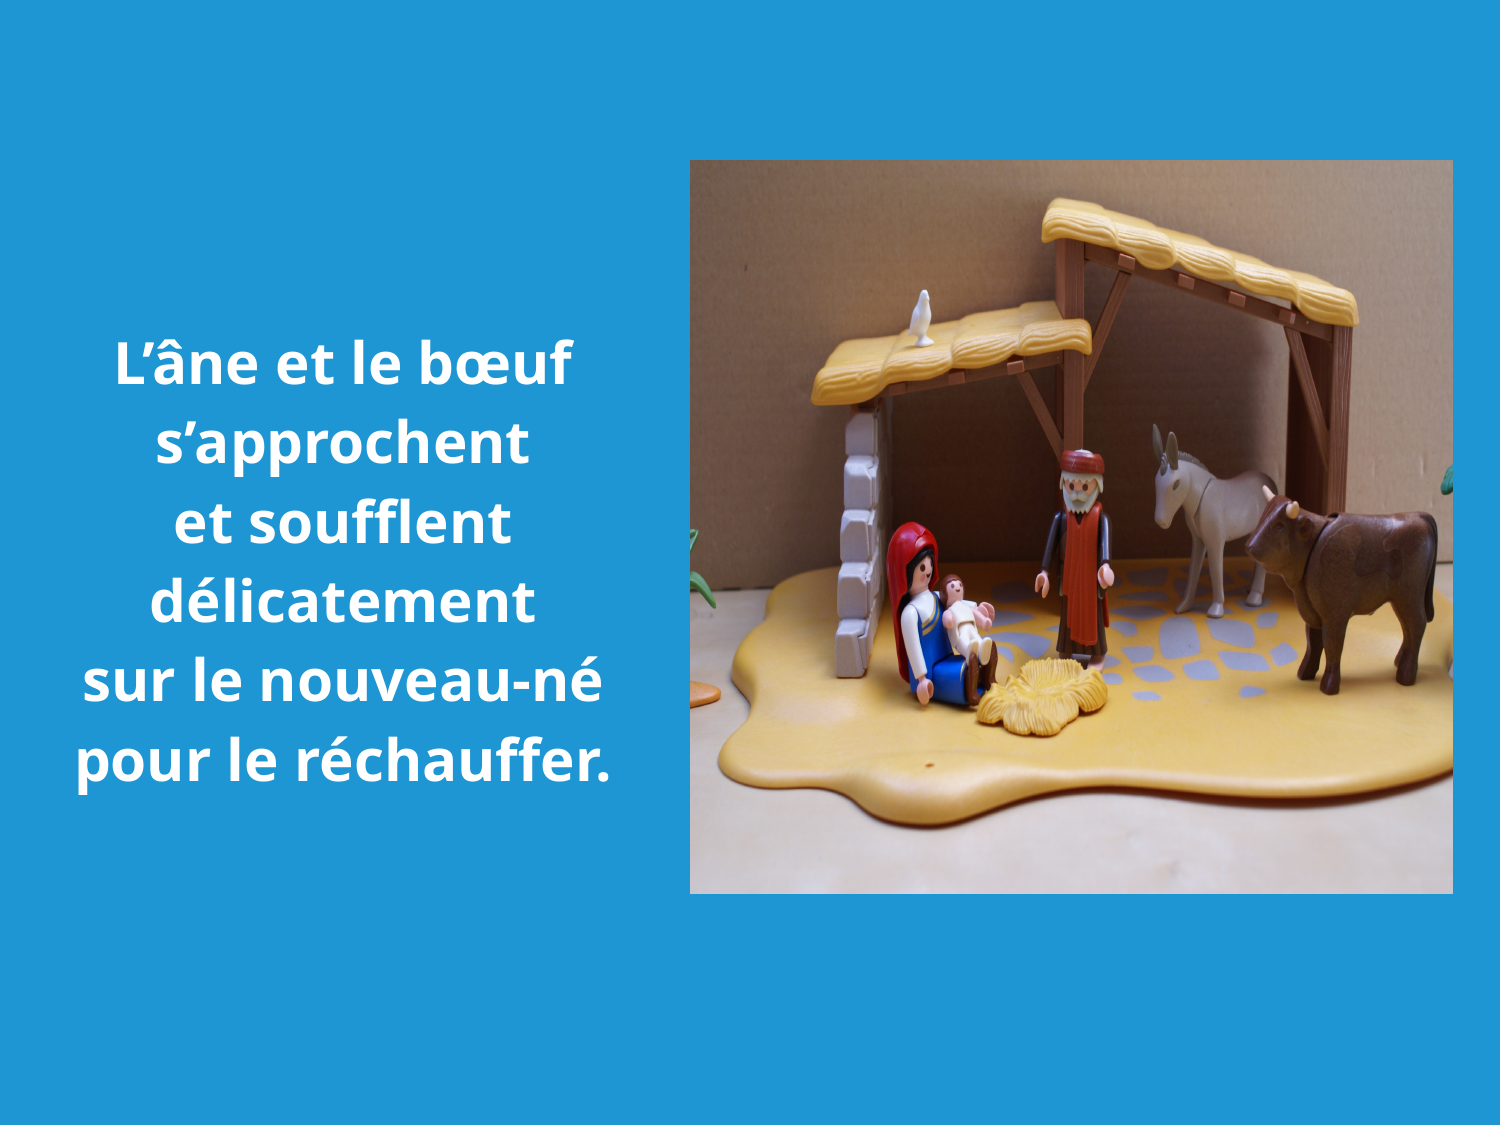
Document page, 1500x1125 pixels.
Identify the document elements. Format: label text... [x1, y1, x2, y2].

text_box L’âne et le bœuf s’approchent et soufflent délicatement sur le nouveau-né pour le réchauffer. [59, 307, 628, 806]
picture [690, 160, 1453, 894]
